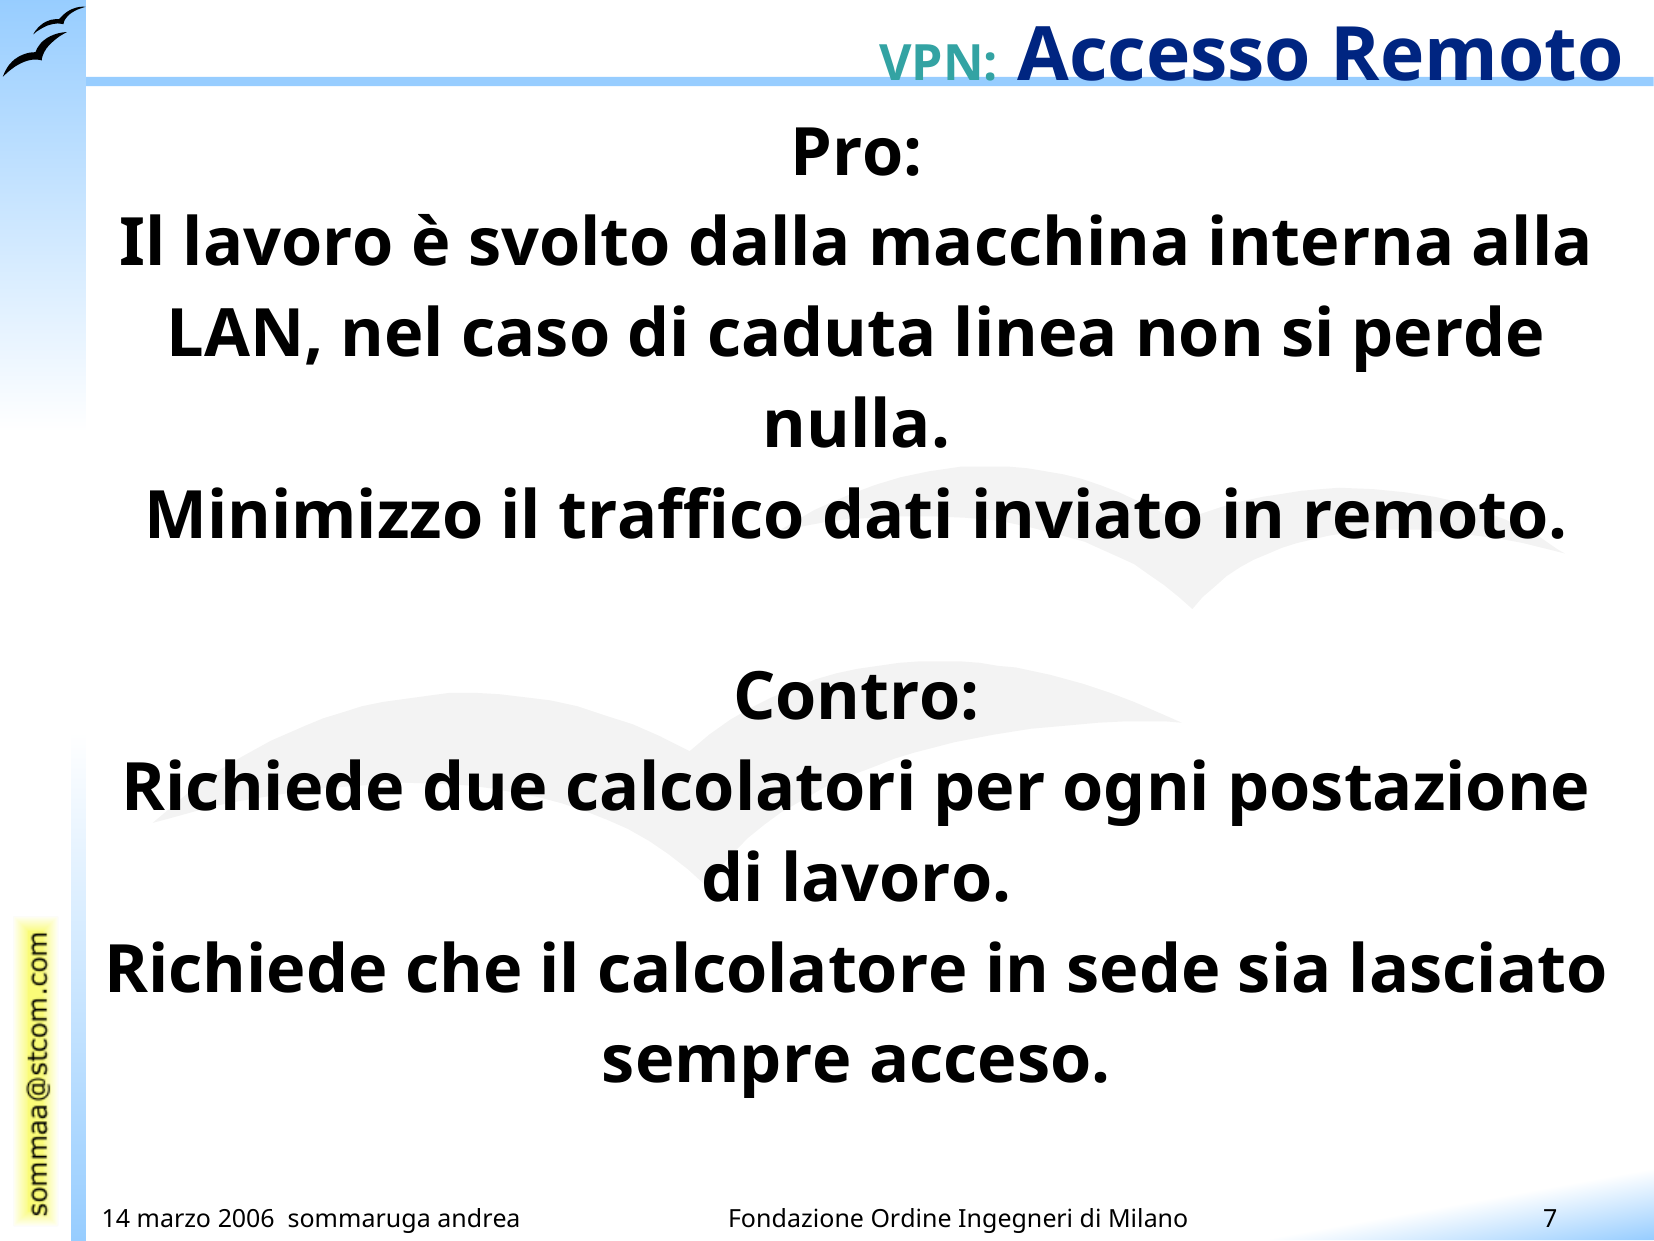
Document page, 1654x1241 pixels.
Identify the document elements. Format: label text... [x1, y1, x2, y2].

picture [12, 915, 60, 1228]
title VPN: Accesso Remoto [85, 0, 1654, 104]
subtitle Pro: Il lavoro è svolto dalla macchina interna alla LAN, nel caso di caduta linea non si perde nulla. Minimizzo il traffico dati inviato in remoto. Contro: Richiede due calcolatori per ogni postazione di lavoro. Richiede che il calcolatore in sede sia lasciato sempre acceso. [85, 121, 1628, 1176]
